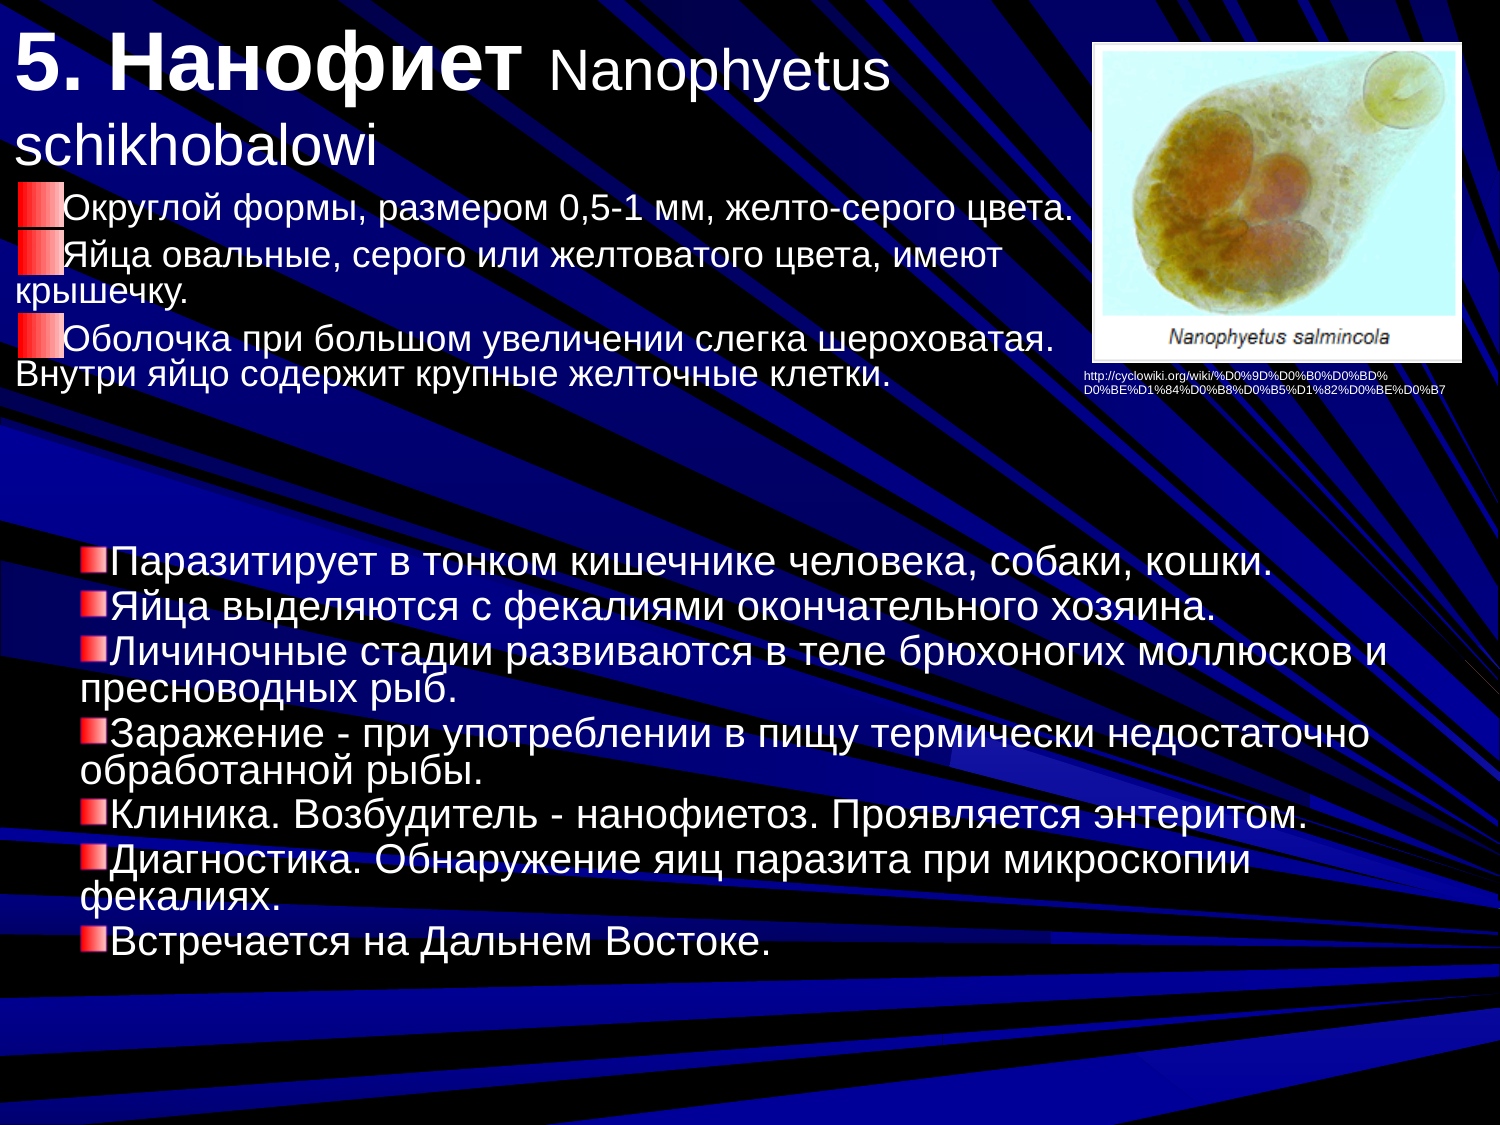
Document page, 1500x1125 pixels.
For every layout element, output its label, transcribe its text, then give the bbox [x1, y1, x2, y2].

text_box http://cyclowiki.org/wiki/%D0%9D%D0%B0%D0%BD% D0%BE%D1%84%D0%B8%D0%B5%D1%82%D0%BE%D0%B7 [1068, 361, 1500, 405]
picture [1092, 42, 1462, 361]
text_box Паразитирует в тонком кишечнике человека, собаки, кошки. Яйца выделяются с фекалиями окончательного хозяина. Личиночные стадии развиваются в теле брюхоногих моллюсков и пресноводных рыб. Заражение - при употреблении в пищу термически недостаточно обработанной рыбы. Клиника. Возбудитель - нанофиетоз. Проявляется энтеритом. Диагностика. Обнаружение яиц паразита при микроскопии фекалиях. Встречается на Дальнем Востоке. [64, 538, 1459, 1094]
list Округлой формы, размером 0,5-1 мм, желто-серого цвета. Яйца овальные, серого или желтоватого цвета, имеют крышечку. Оболочка при большом увеличении слегка шероховатая. Внутри яйцо содержит крупные желточные клетки. [0, 184, 1093, 445]
title 5. Нанофиет Nanophyetus schikhobalowi [0, 0, 994, 184]
